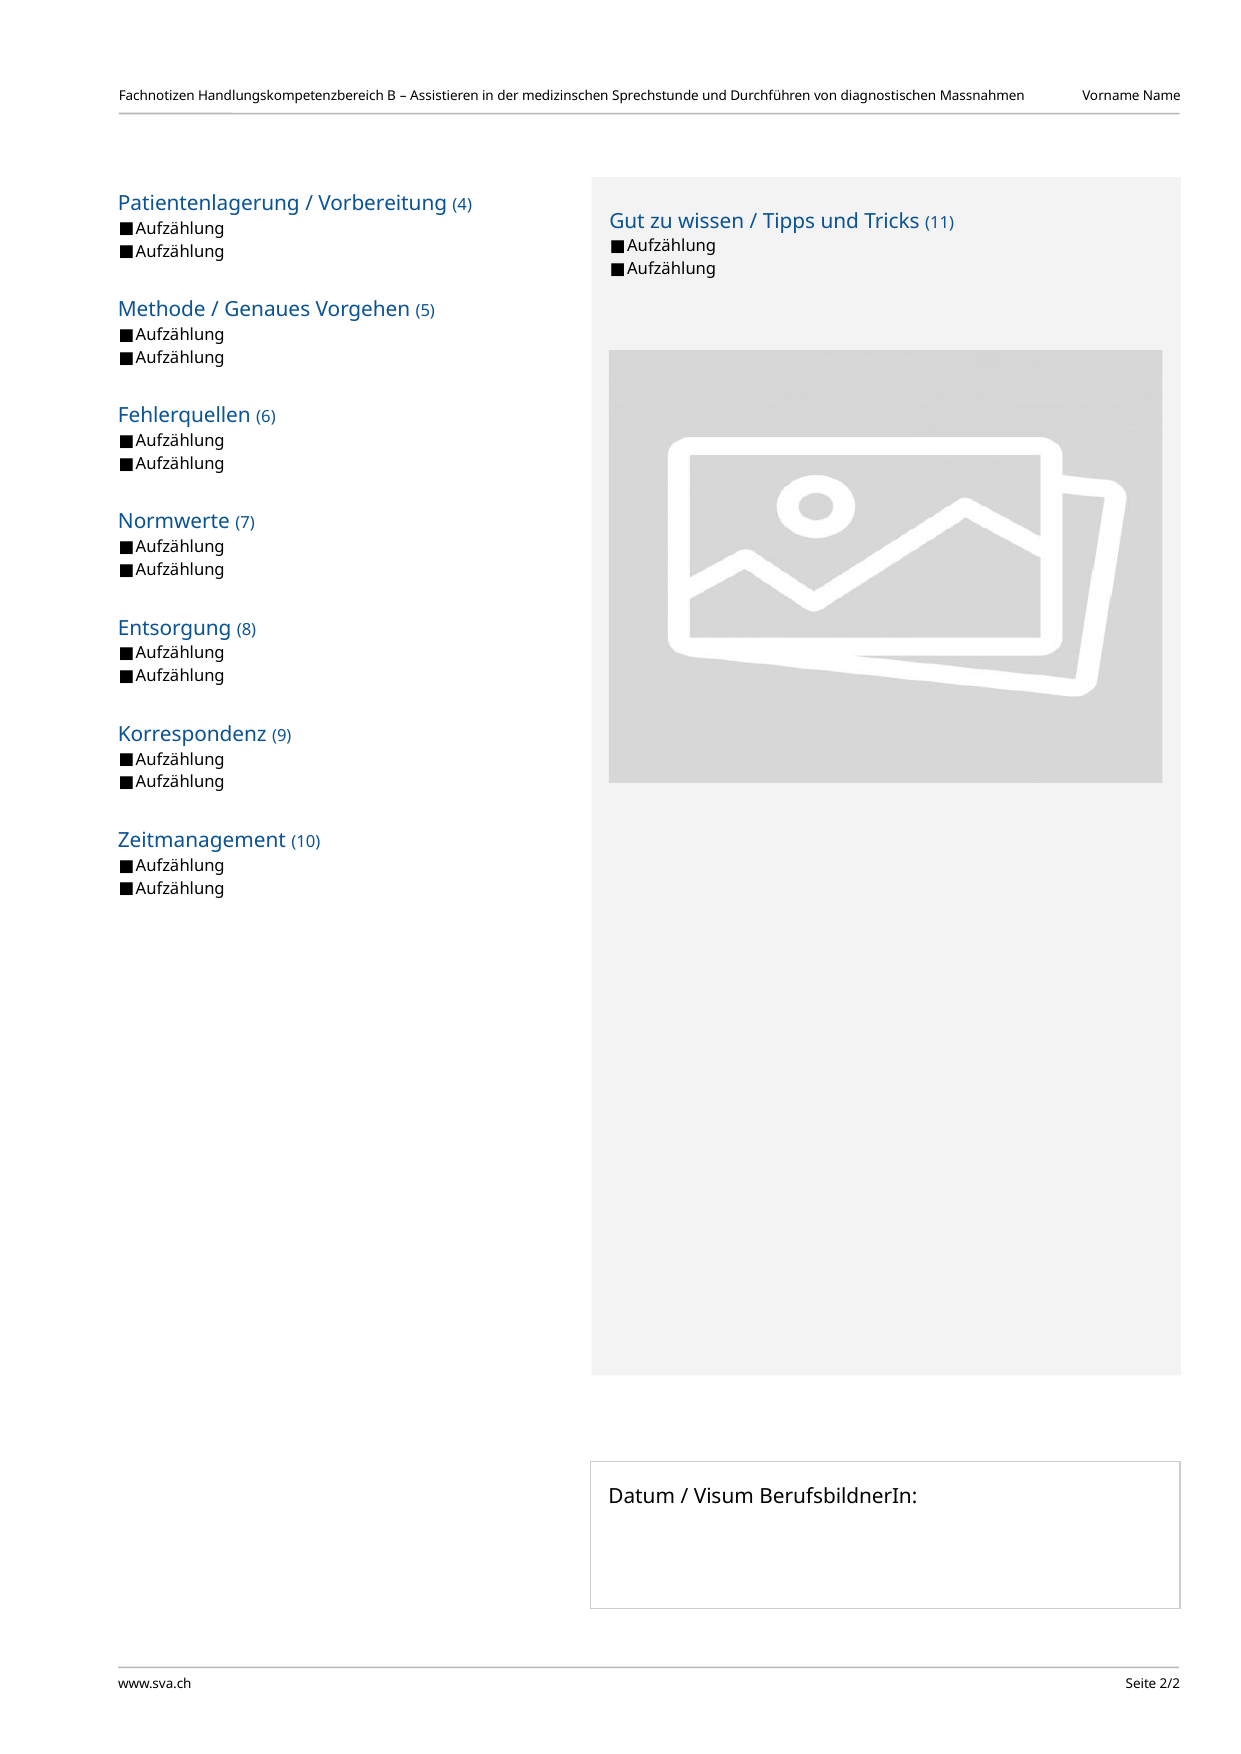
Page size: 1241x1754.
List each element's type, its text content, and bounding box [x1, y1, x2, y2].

text_box Vorname Name [929, 76, 1181, 114]
text_box Seite 2/2 [909, 1674, 1181, 1693]
picture [608, 350, 1163, 783]
text_box Gut zu wissen / Tipps und Tricks (11) Aufzählung Aufzählung [591, 177, 1181, 1376]
text_box Patientenlagerung / Vorbereitung (4) Aufzählung Aufzählung Methode / Genaues Vorgehen (5) Aufzählung Aufzählung Fehlerquellen (6) Aufzählung Aufzählung Normwerte (7) Aufzählung Aufzählung Entsorgung (8) Aufzählung Aufzählung Korrespondenz (9) Aufzählung Aufzählung Zeitmanagement (10) Aufzählung Aufzählung [117, 177, 529, 1609]
text_box Datum / Visum BerufsbildnerIn: [590, 1461, 1181, 1609]
